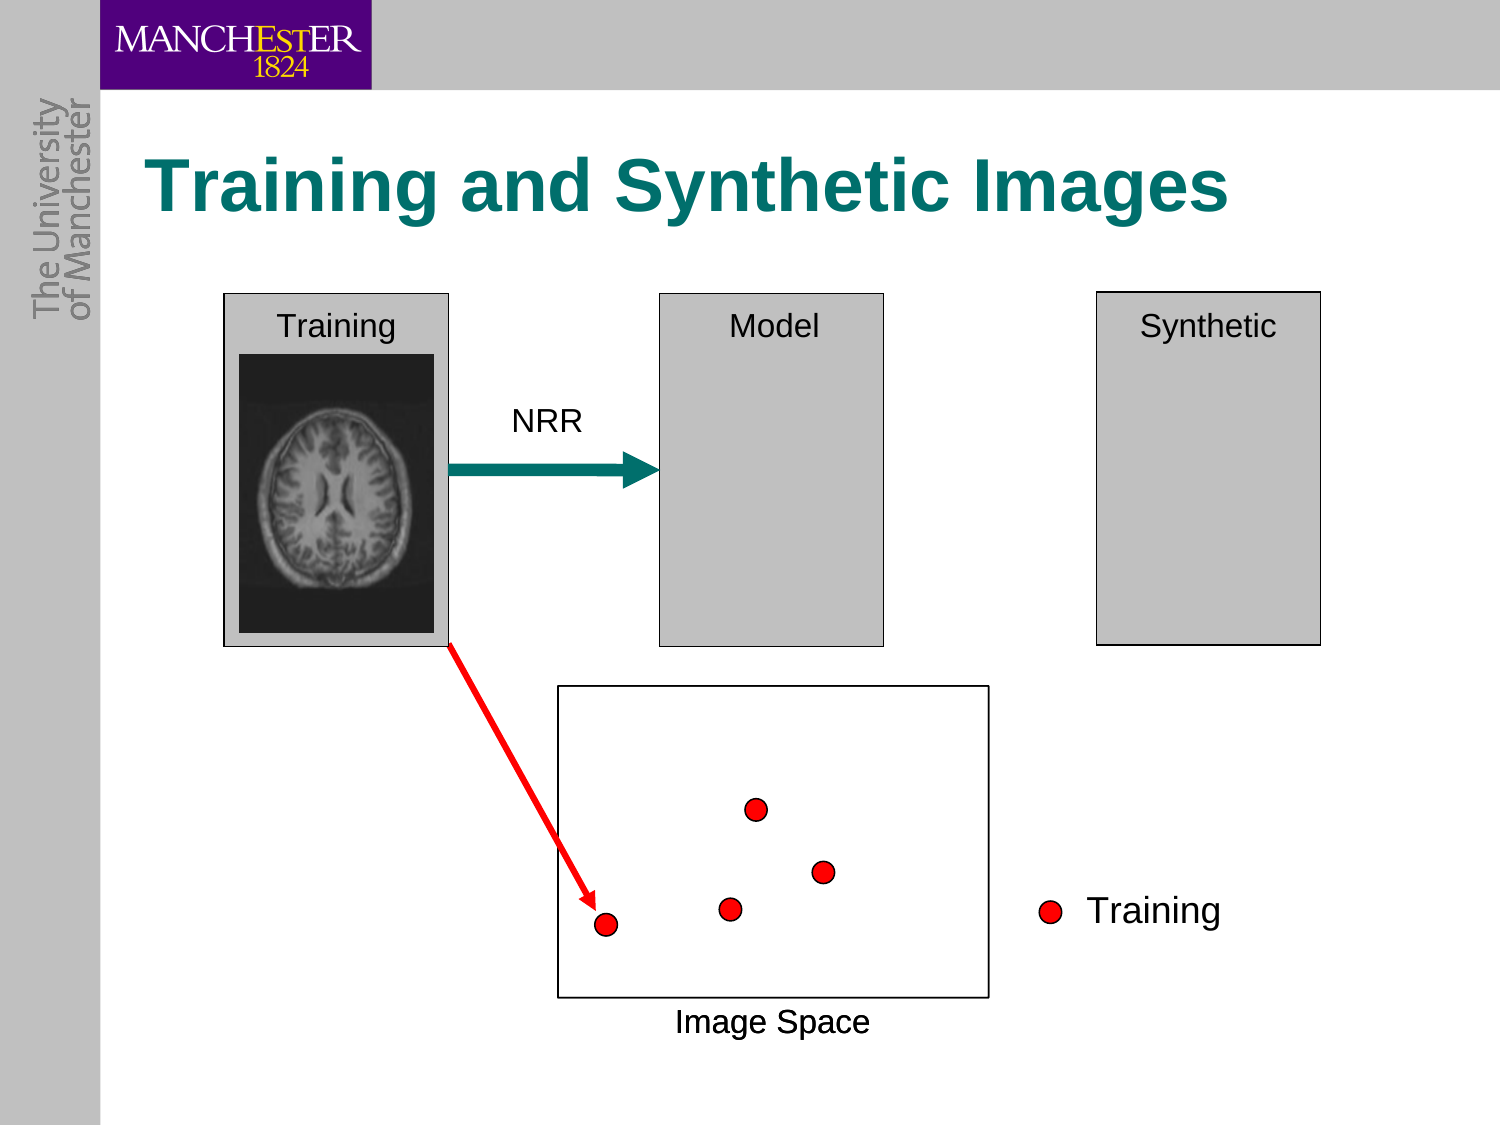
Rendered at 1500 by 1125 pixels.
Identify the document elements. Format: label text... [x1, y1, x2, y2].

text_box [224, 293, 449, 647]
text_box Image Space [660, 995, 887, 1049]
text_box [659, 293, 884, 647]
text_box [719, 898, 742, 921]
text_box Model [714, 299, 835, 353]
text_box [1039, 901, 1062, 924]
picture [0, 0, 372, 320]
title Training and Synthetic Images [129, 120, 1406, 251]
text_box [744, 798, 768, 822]
text_box Training [261, 299, 412, 353]
text_box Training [1071, 884, 1238, 940]
text_box [594, 913, 618, 937]
text_box Synthetic [1124, 299, 1292, 353]
text_box [1096, 291, 1321, 645]
picture [239, 354, 434, 633]
text_box [812, 861, 835, 884]
text_box NRR [496, 395, 599, 448]
